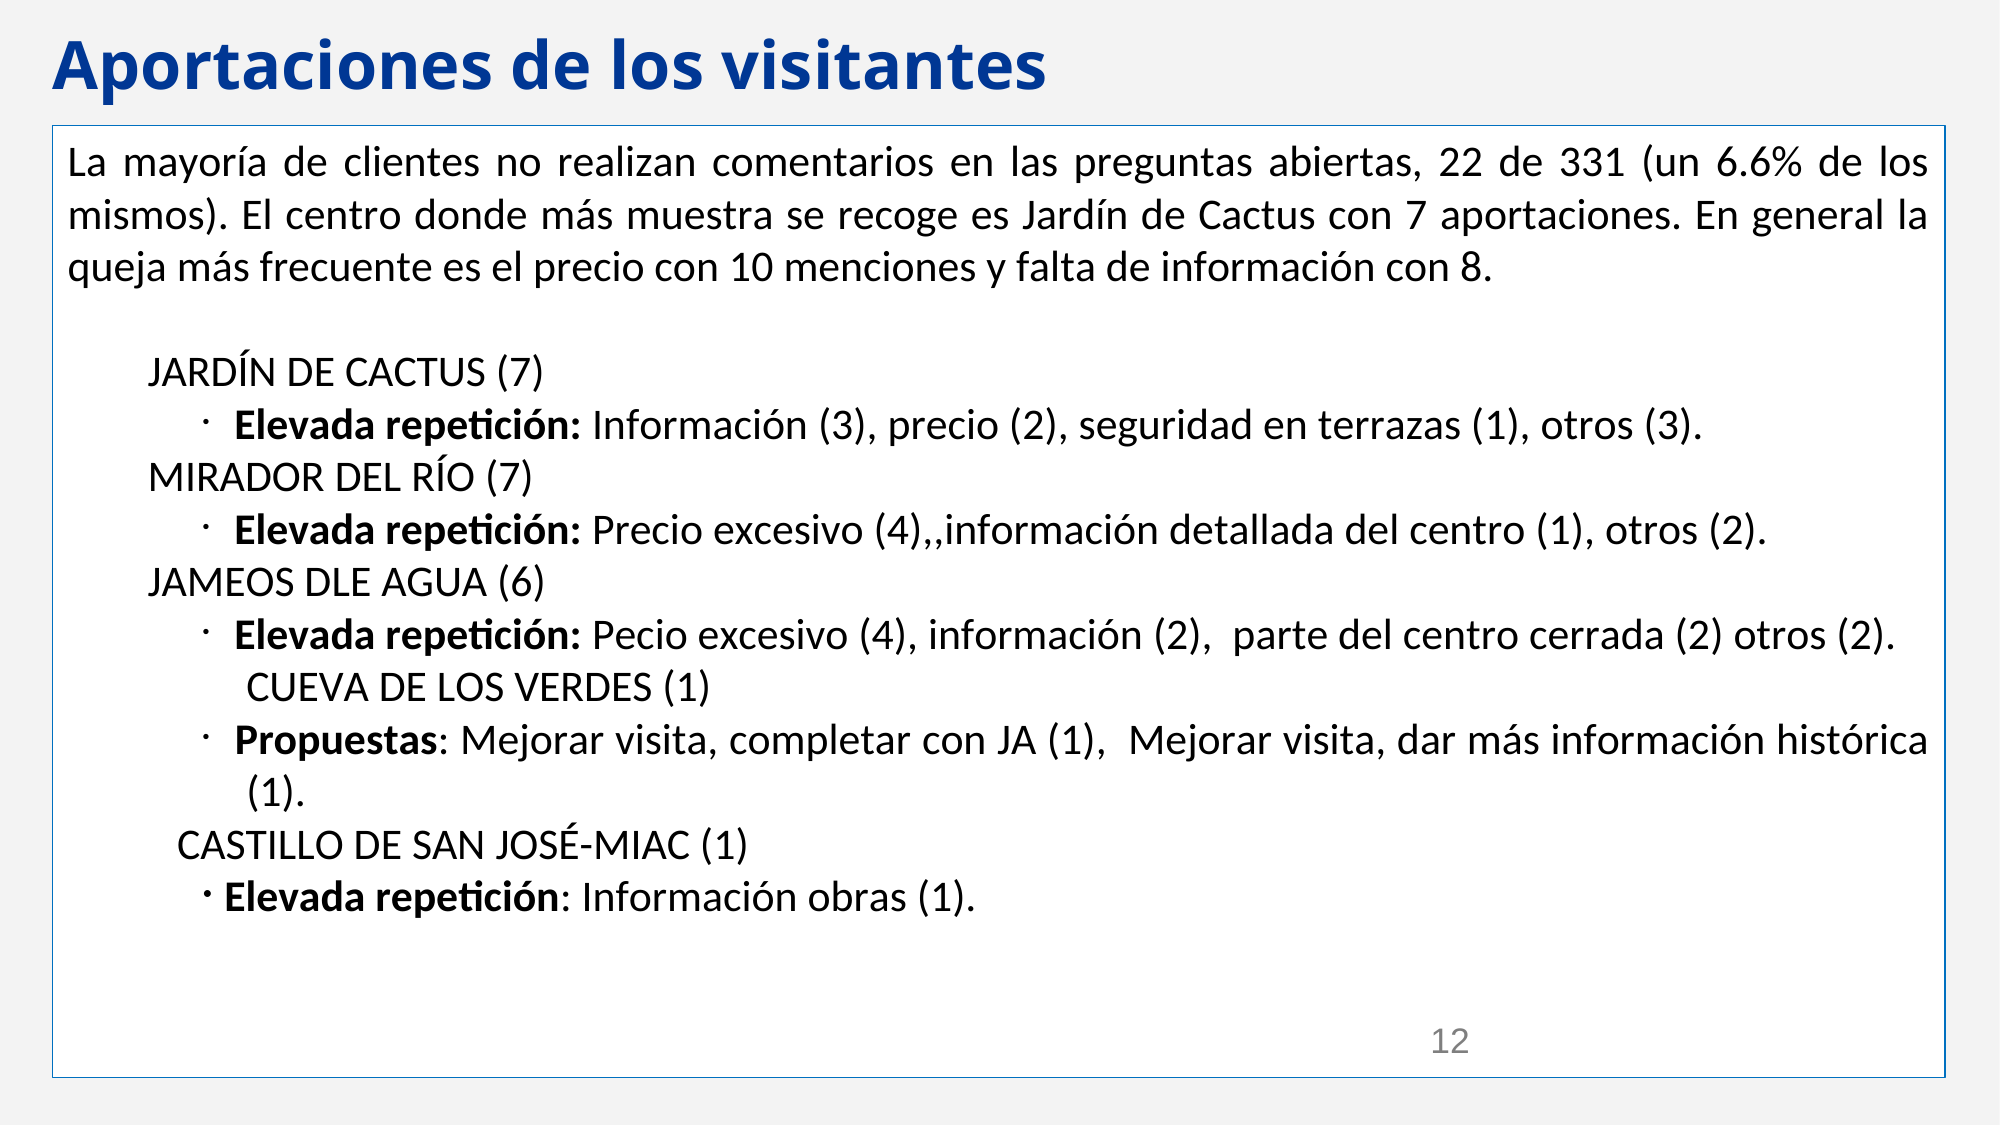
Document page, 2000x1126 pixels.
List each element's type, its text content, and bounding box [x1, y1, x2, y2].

text_box La mayoría de clientes no realizan comentarios en las preguntas abiertas, 22 de 331 (un 6.6% de los mismos). El centro donde más muestra se recoge es Jardín de Cactus con 7 aportaciones. En general la queja más frecuente es el precio con 10 menciones y falta de información con 8. JARDÍN DE CACTUS (7) Elevada repetición: Información (3), precio (2), seguridad en terrazas (1), otros (3). MIRADOR DEL RÍO (7) Elevada repetición: Precio excesivo (4),,información detallada del centro (1), otros (2). JAMEOS DLE AGUA (6) Elevada repetición: Pecio excesivo (4), información (2), parte del centro cerrada (2) otros (2). CUEVA DE LOS VERDES (1) Propuestas: Mejorar visita, completar con JA (1), Mejorar visita, dar más información histórica (1). CASTILLO DE SAN JOSÉ-MIAC (1) Elevada repetición: Información obras (1). [52, 125, 1945, 1078]
text_box Aportaciones de los visitantes [52, 0, 1945, 125]
text_box <número> [1412, 1008, 1880, 1069]
